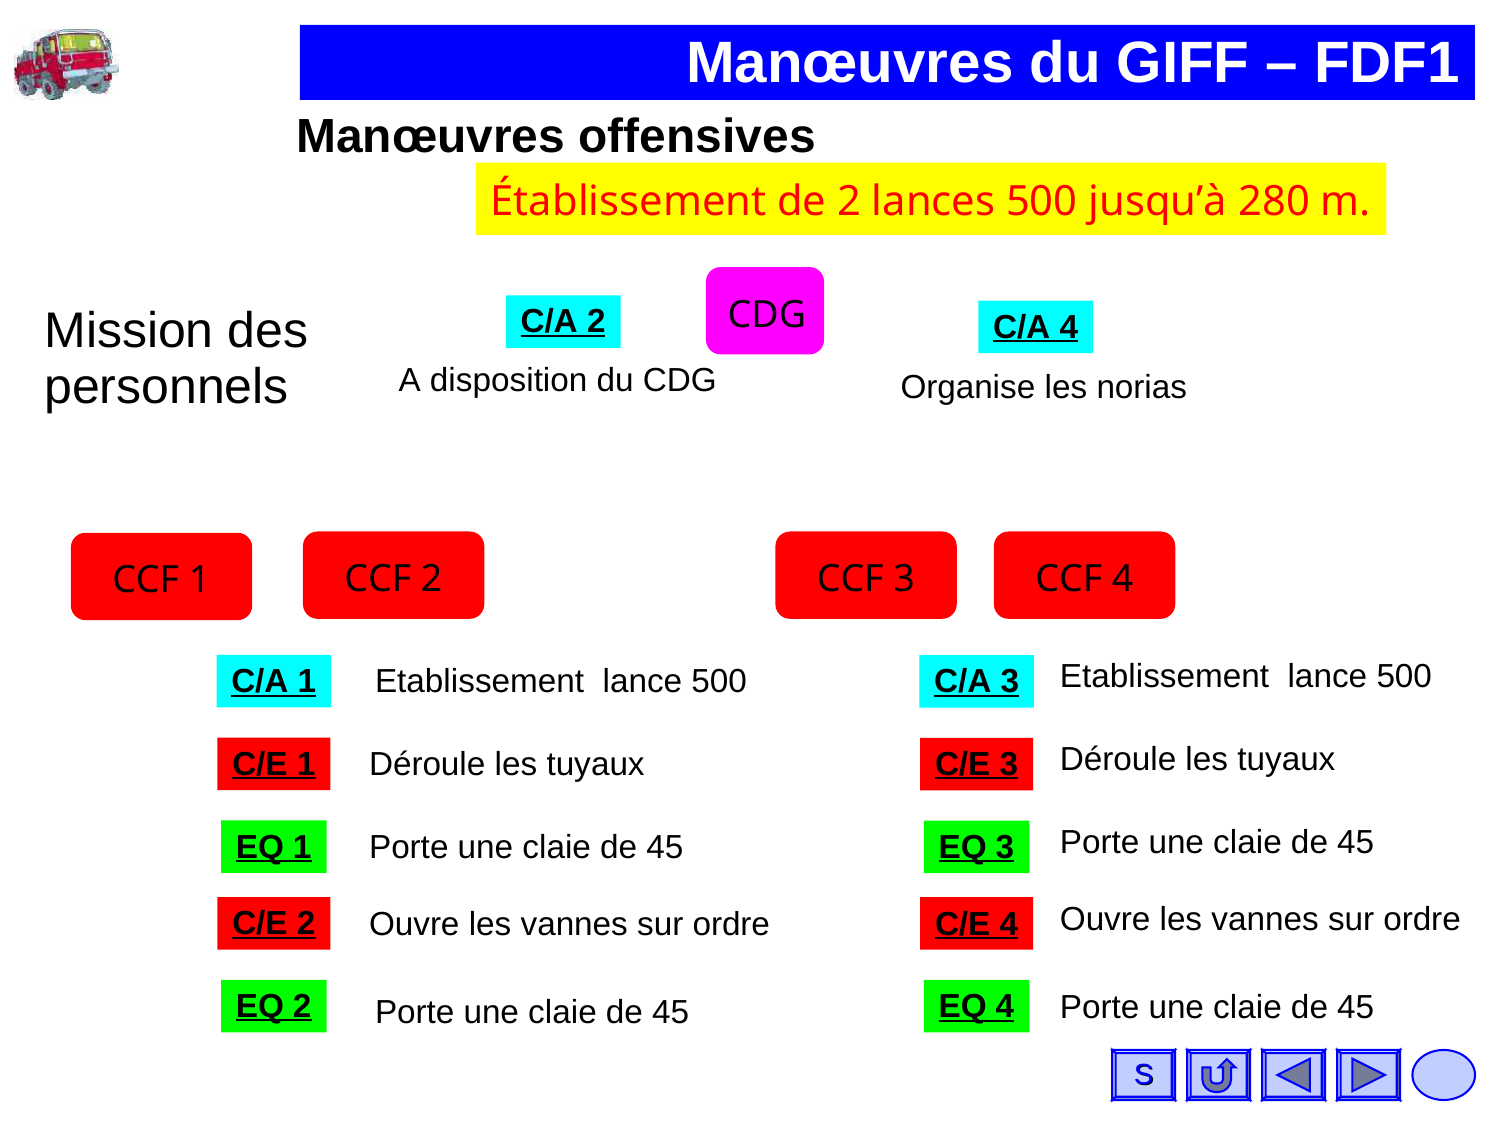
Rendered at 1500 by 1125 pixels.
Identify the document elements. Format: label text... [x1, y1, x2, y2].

text_box Porte une claie de 45 [1045, 981, 1459, 1034]
text_box Organise les norias [885, 360, 1203, 414]
text_box C/E 2 [217, 897, 331, 950]
text_box Manœuvres offensives [281, 101, 832, 172]
text_box Déroule les tuyaux [354, 738, 768, 791]
text_box Porte une claie de 45 [360, 986, 774, 1063]
text_box Porte une claie de 45 [1045, 815, 1459, 869]
text_box EQ 1 [221, 820, 327, 873]
text_box [302, 531, 485, 619]
text_box C/A 2 [505, 295, 621, 348]
text_box [993, 531, 1176, 619]
text_box C/E 3 [920, 737, 1034, 791]
text_box C/A 3 [919, 655, 1034, 708]
text_box C/A 1 [216, 654, 332, 708]
text_box C/E 4 [920, 897, 1034, 950]
text_box CCF 1 [97, 545, 226, 612]
text_box CCF 3 [802, 543, 931, 611]
text_box Ouvre les vannes sur ordre [1045, 892, 1489, 945]
text_box Établissement de 2 lances 500 jusqu’à 280 m. [475, 162, 1387, 235]
text_box CDG [712, 279, 822, 346]
text_box Etablissement lance 500 [1045, 650, 1459, 703]
text_box [775, 531, 957, 619]
text_box Porte une claie de 45 [354, 820, 768, 874]
text_box CCF 2 [329, 543, 458, 611]
text_box [705, 267, 825, 355]
picture [14, 29, 119, 100]
text_box C/E 1 [217, 737, 331, 791]
text_box Manœuvres du GIFF – FDF1 [299, 24, 1475, 100]
text_box EQ 2 [221, 979, 327, 1033]
text_box Mission des personnels [29, 295, 414, 422]
text_box Etablissement lance 500 [360, 655, 774, 708]
text_box [1412, 1049, 1476, 1101]
text_box Ouvre les vannes sur ordre [354, 897, 798, 950]
text_box A disposition du CDG [383, 354, 732, 407]
text_box [70, 532, 253, 621]
text_box C/A 4 [978, 300, 1094, 354]
text_box EQ 3 [923, 820, 1030, 874]
text_box Déroule les tuyaux [1045, 733, 1459, 786]
text_box EQ 4 [923, 979, 1030, 1033]
text_box CCF 4 [1020, 543, 1149, 611]
